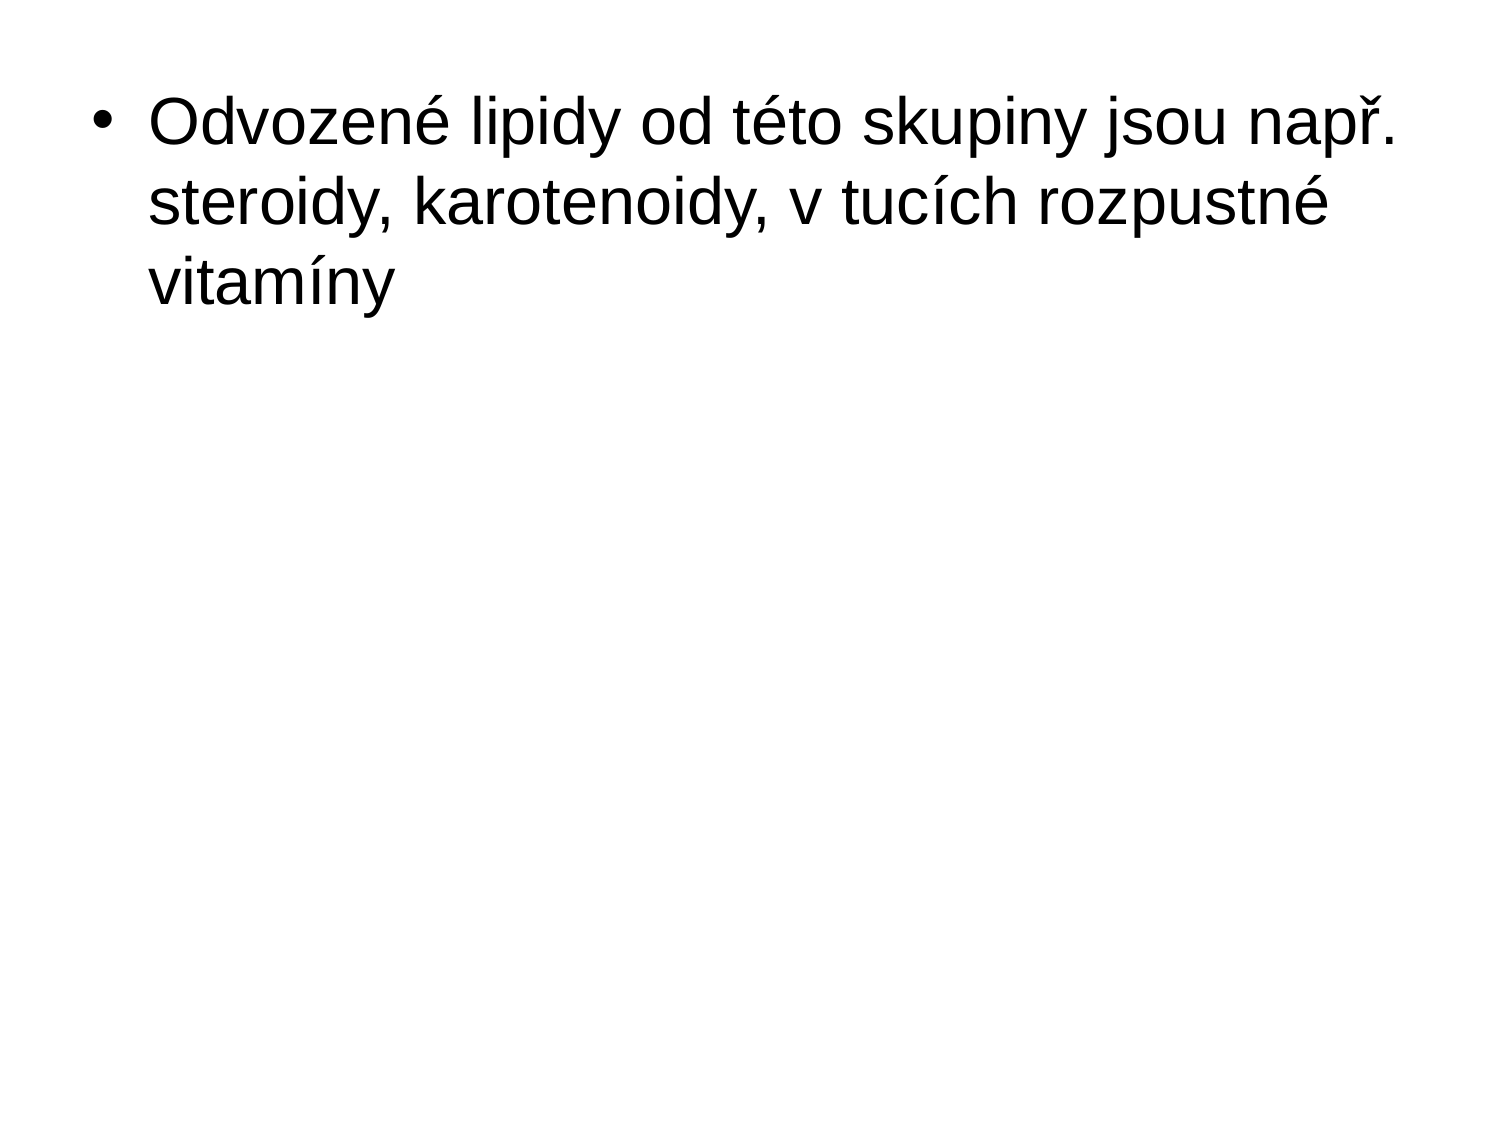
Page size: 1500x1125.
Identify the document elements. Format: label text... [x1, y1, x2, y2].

list Odvozené lipidy od této skupiny jsou např. steroidy, karotenoidy, v tucích rozpustné vitamíny [76, 70, 1427, 1010]
